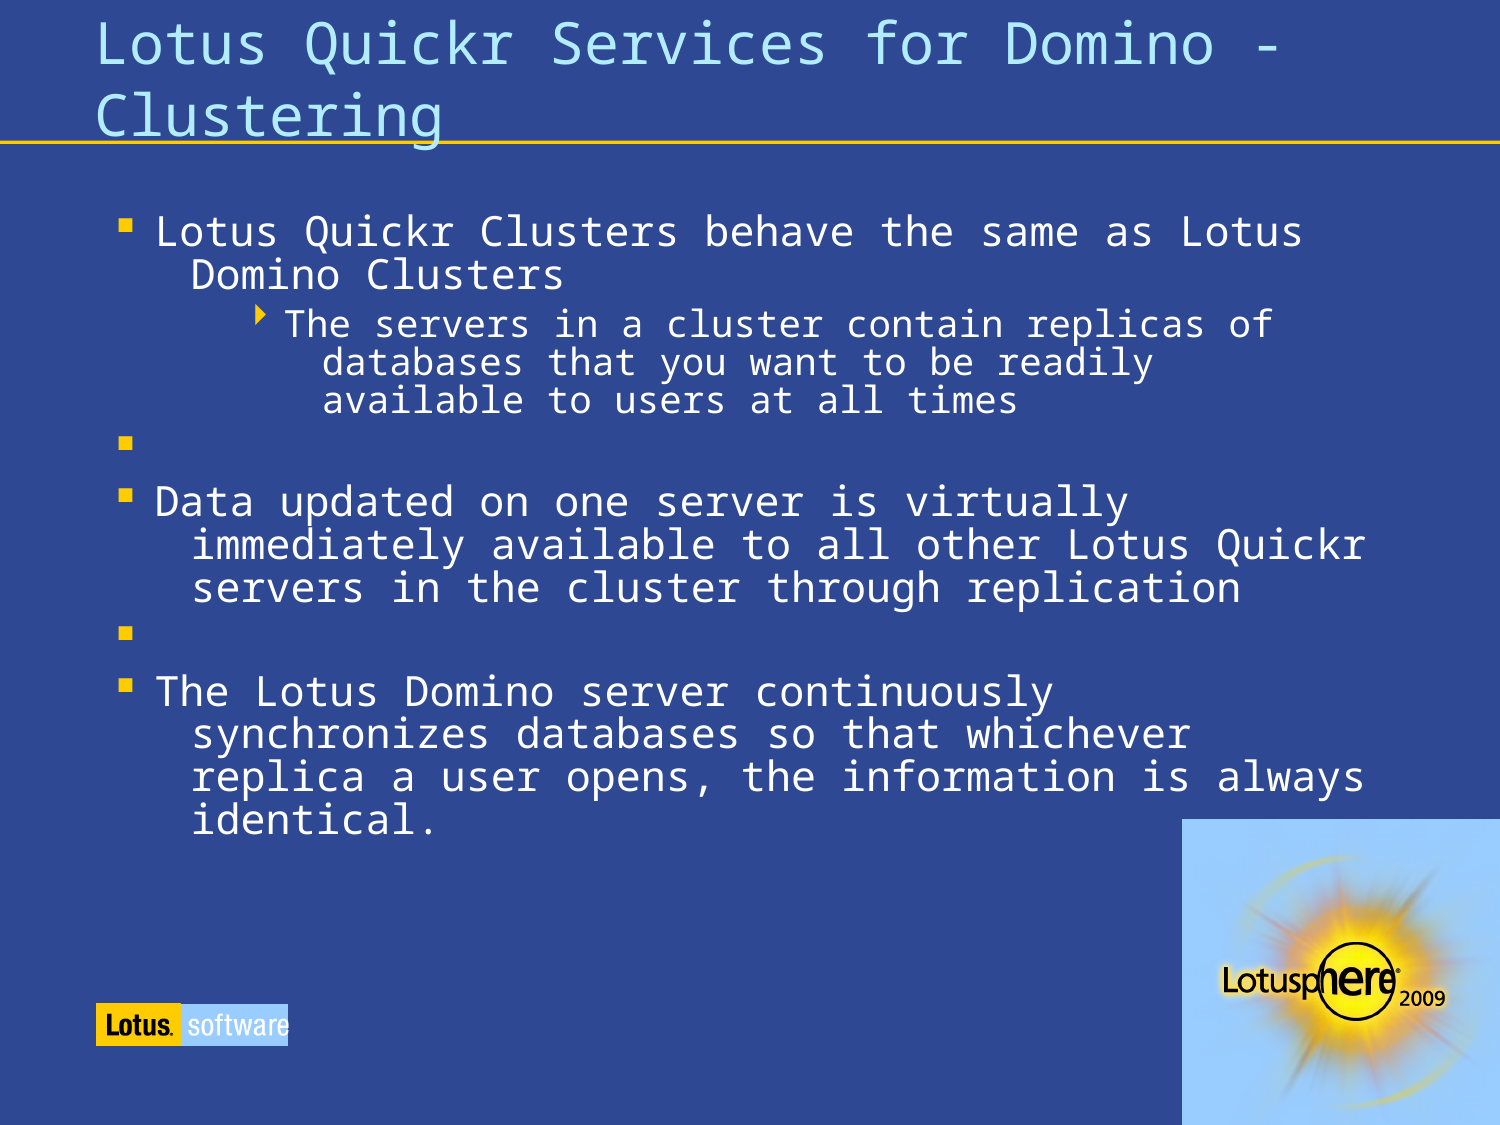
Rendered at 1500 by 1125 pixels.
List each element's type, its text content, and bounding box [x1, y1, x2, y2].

title Lotus Quickr Services for Domino - Clustering [94, 41, 1376, 117]
list Lotus Quickr Clusters behave the same as Lotus Domino Clusters The servers in a cluster contain replicas of databases that you want to be readily available to users at all times Data updated on one server is virtually immediately available to all other Lotus Quickr servers in the cluster through replication The Lotus Domino server continuously synchronizes databases so that whichever replica a user opens, the information is always identical. [100, 205, 1382, 914]
picture [96, 1003, 289, 1046]
picture [1181, 818, 1500, 1125]
